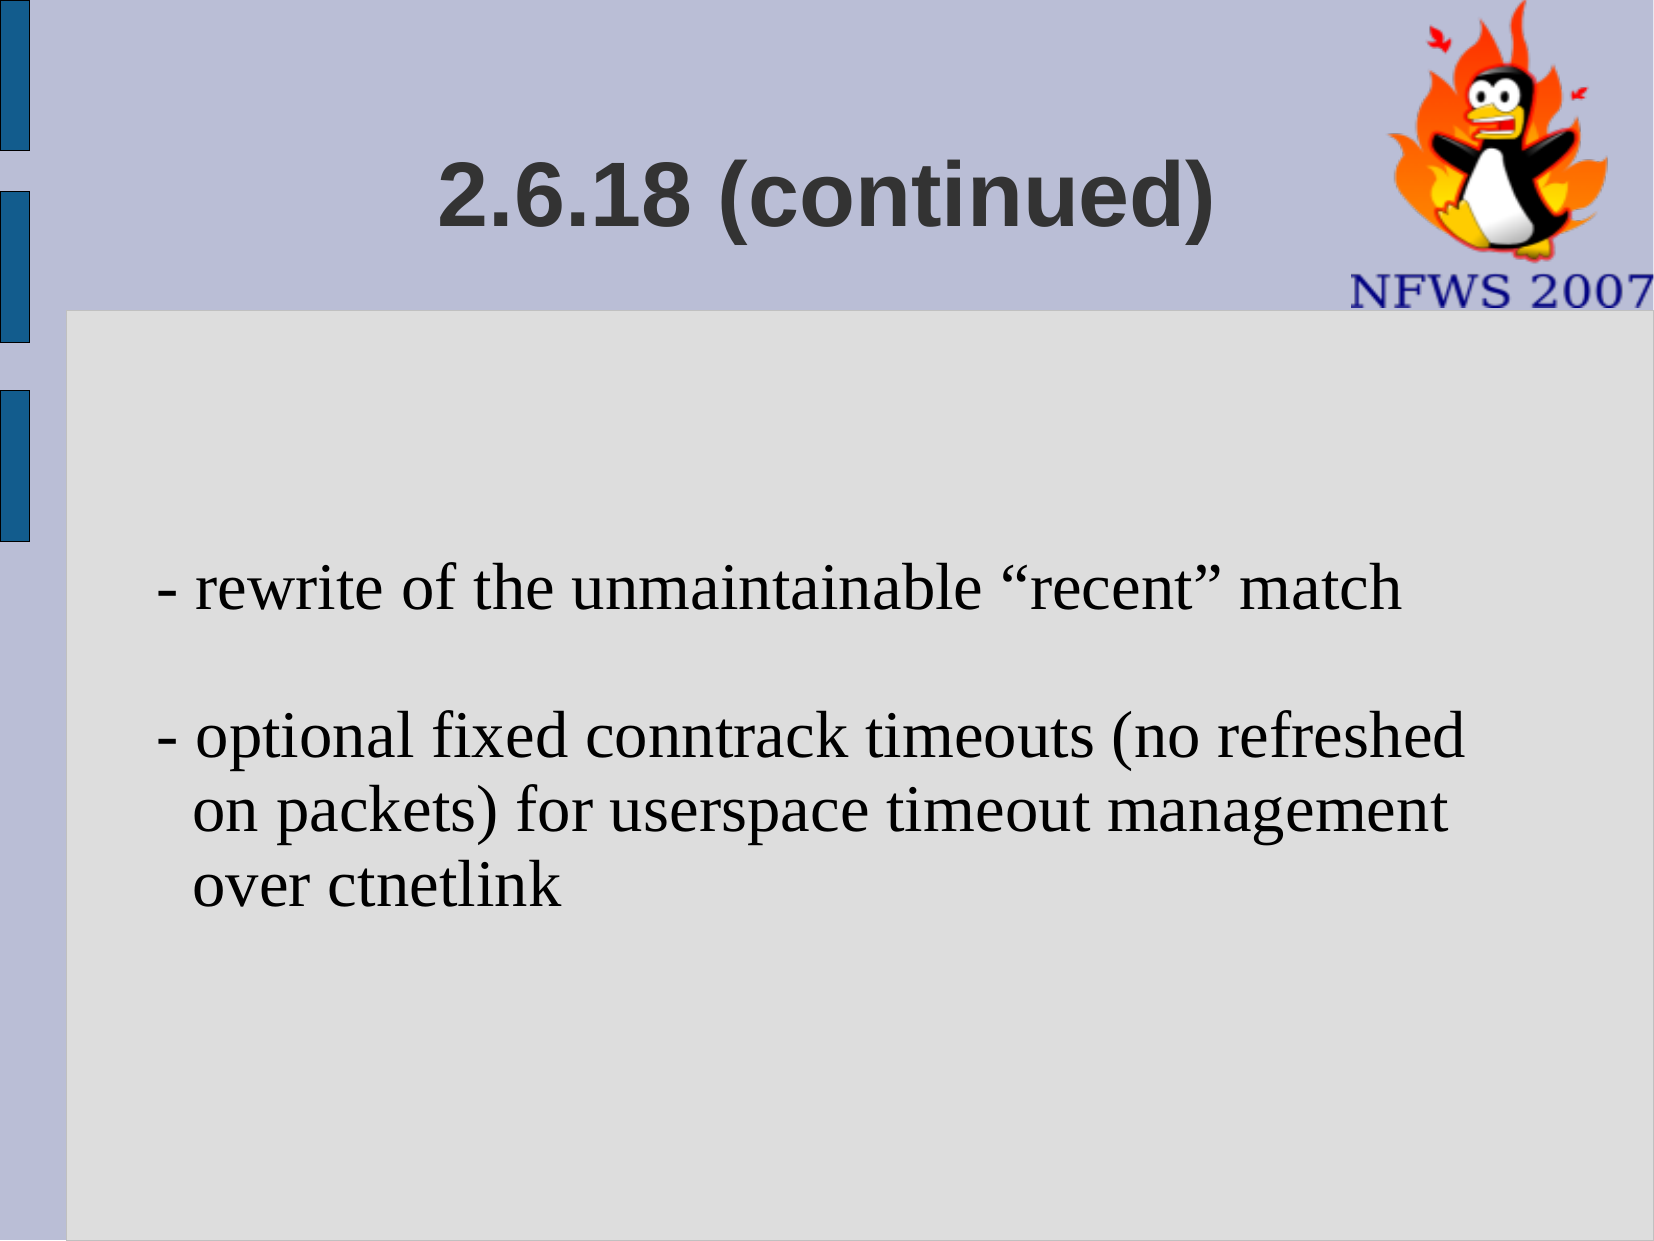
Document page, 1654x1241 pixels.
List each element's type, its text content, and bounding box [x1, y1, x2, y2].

picture [1351, 0, 1654, 308]
subtitle - rewrite of the unmaintainable “recent” match - optional fixed conntrack timeouts (no refreshed on packets) for userspace timeout management over ctnetlink [121, 352, 1534, 1119]
title 2.6.18 (continued) [121, 98, 1351, 291]
